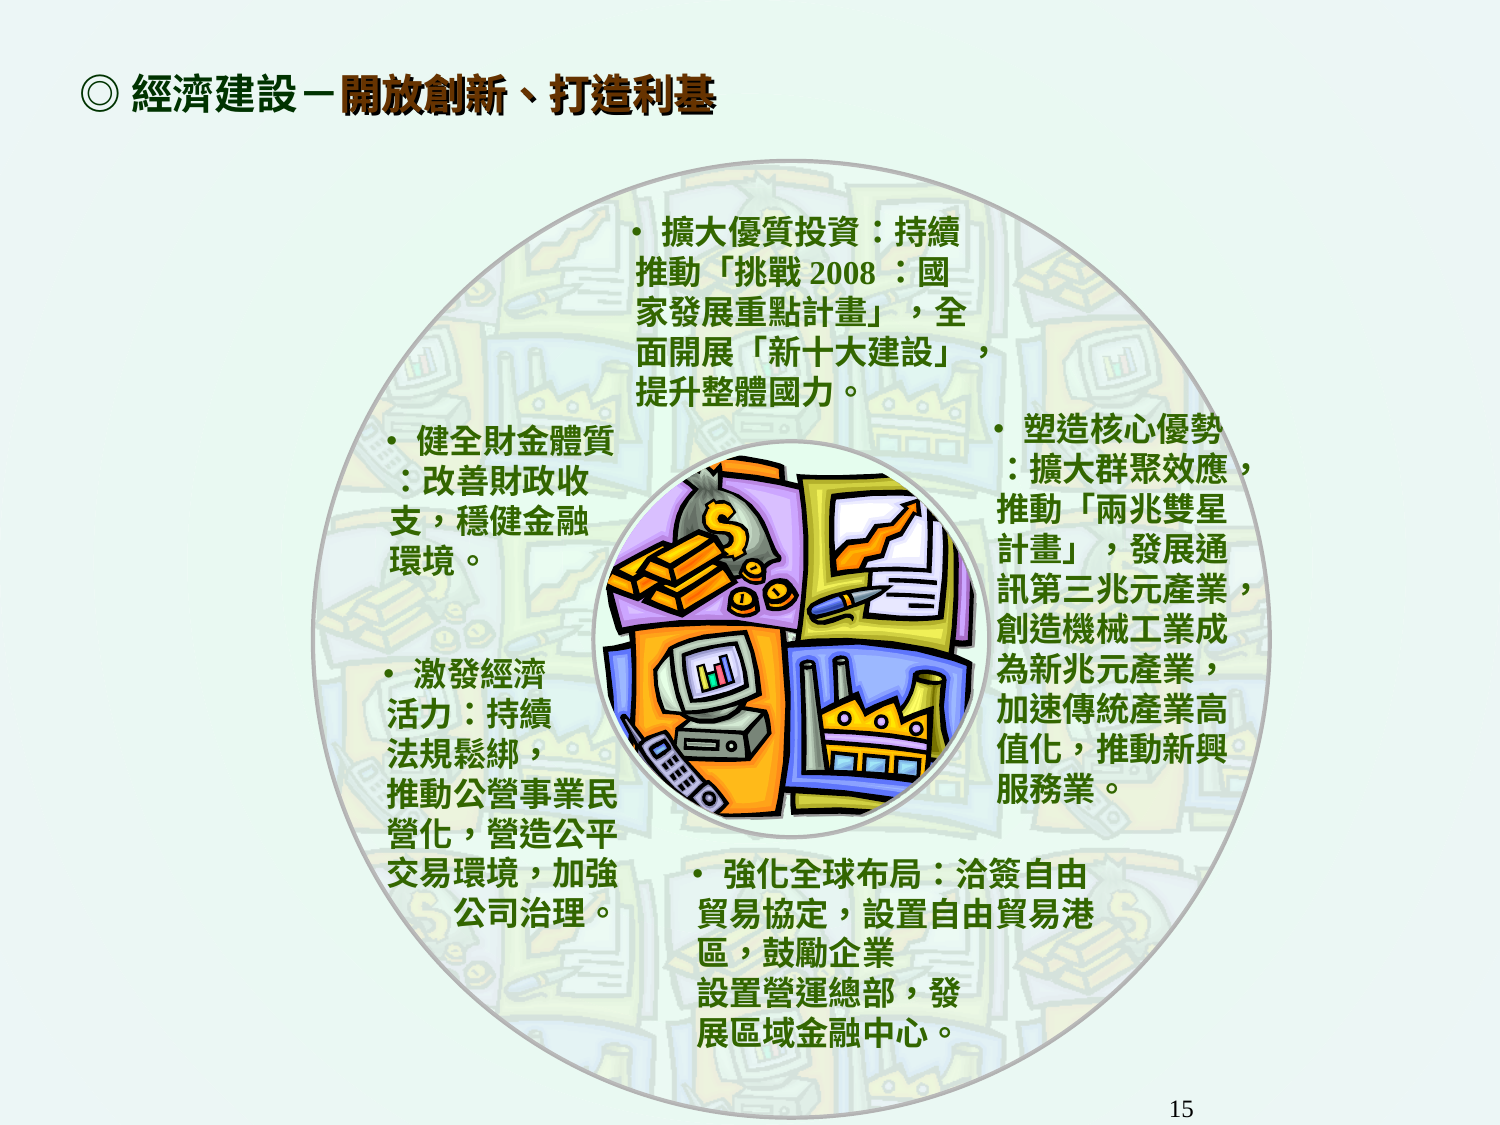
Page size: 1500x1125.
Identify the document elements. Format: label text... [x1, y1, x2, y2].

text_box [724, 730, 1236, 984]
text_box [312, 431, 600, 841]
text_box •激發經濟 活力：持續 法規鬆綁， 推動公營事業民 營化，營造公平 交易環境，加強 公司治理。 [357, 645, 724, 942]
text_box [370, 160, 962, 412]
text_box ◎經濟建設－開放創新、打造利基 [64, 60, 880, 126]
text_box [420, 942, 1018, 1118]
text_box [632, 430, 967, 549]
text_box •擴大優質投資：持續推動「挑戰2008：國家發展重點計畫」，全面開展「新十大建設」，提升整體國力。 [594, 192, 997, 431]
text_box •健全財金體質 ：改善財政收支，穩健金融 環境。 [360, 412, 632, 589]
text_box [599, 448, 967, 829]
text_box •強化全球布局：洽簽自由貿易協定，設置自由貿易港區，鼓勵企業 設置營運總部，發 展區域金融中心。 [667, 845, 1124, 1061]
text_box •塑造核心優勢 ：擴大群聚效應，推動「兩兆雙星計畫」，發展通訊第三兆元產業，創造機械工業成為新兆元產業，加速傳統產業高值化，推動新興服務業。 [967, 400, 1276, 817]
text_box [983, 200, 1206, 400]
text_box [1153, 1055, 1500, 1125]
